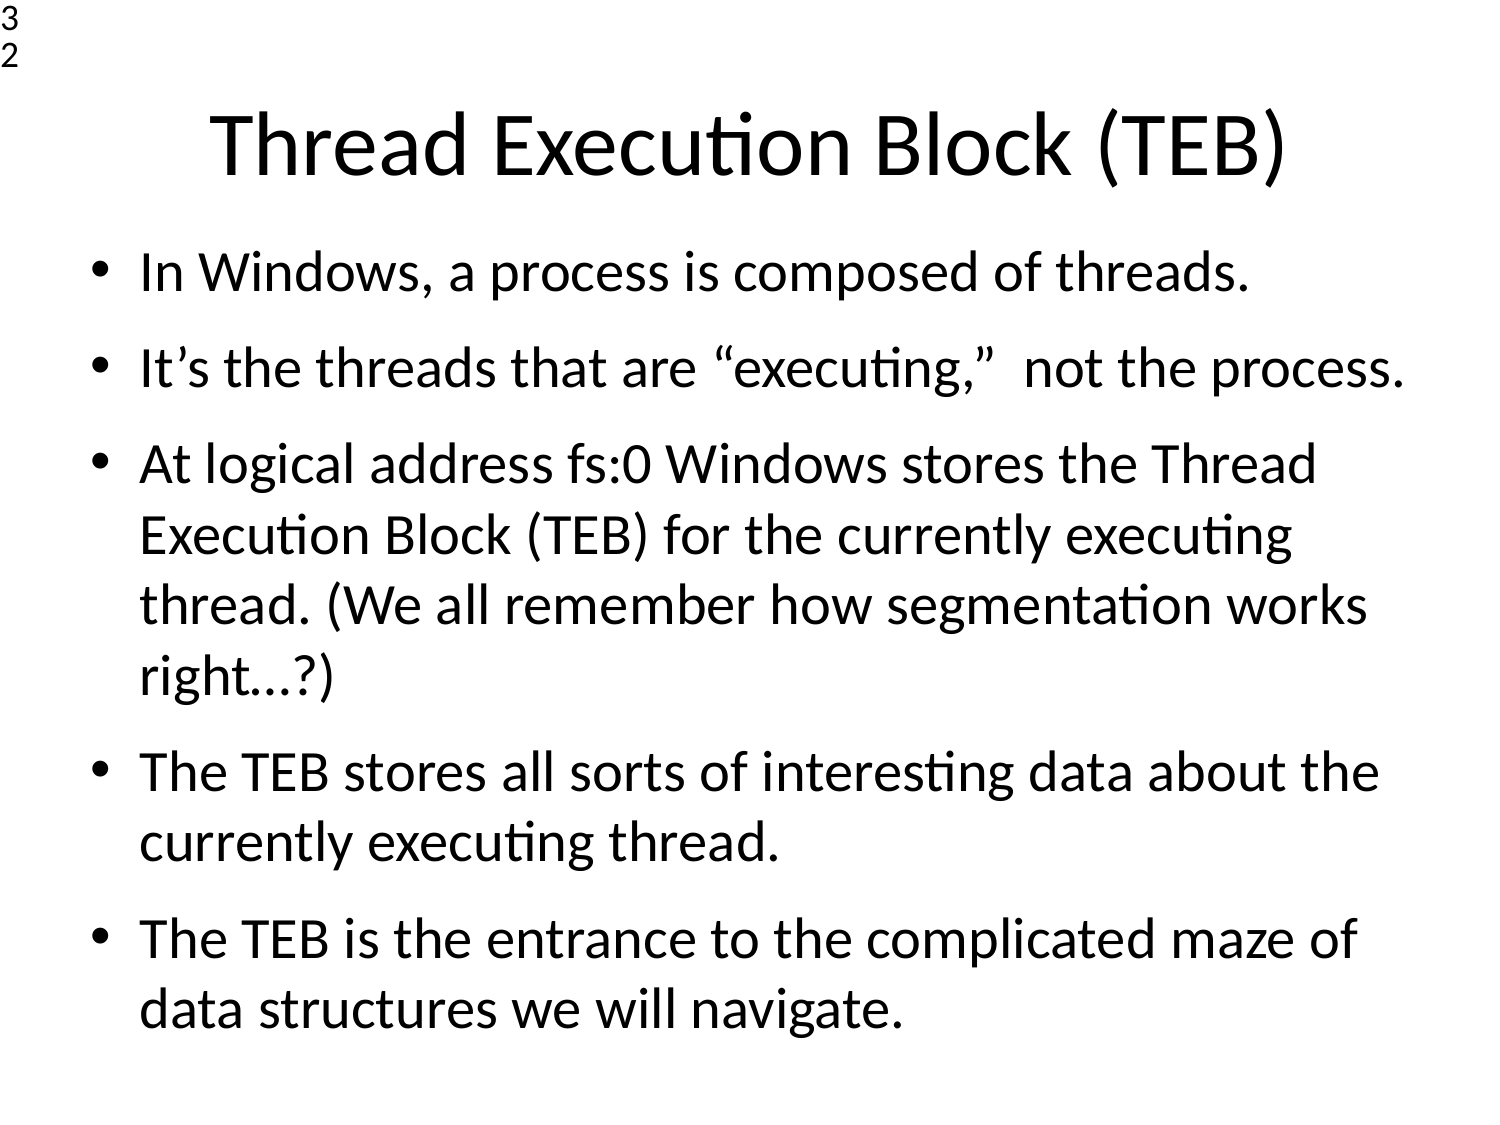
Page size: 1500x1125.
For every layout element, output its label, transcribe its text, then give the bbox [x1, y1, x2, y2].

title Thread Execution Block (TEB) [75, 45, 1425, 224]
list In Windows, a process is composed of threads. It’s the threads that are “executing,” not the process. At logical address fs:0 Windows stores the Thread Execution Block (TEB) for the currently executing thread. (We all remember how segmentation works right…?) The TEB stores all sorts of interesting data about the currently executing thread. The TEB is the entrance to the complicated maze of data structures we will navigate. [75, 224, 1425, 1063]
